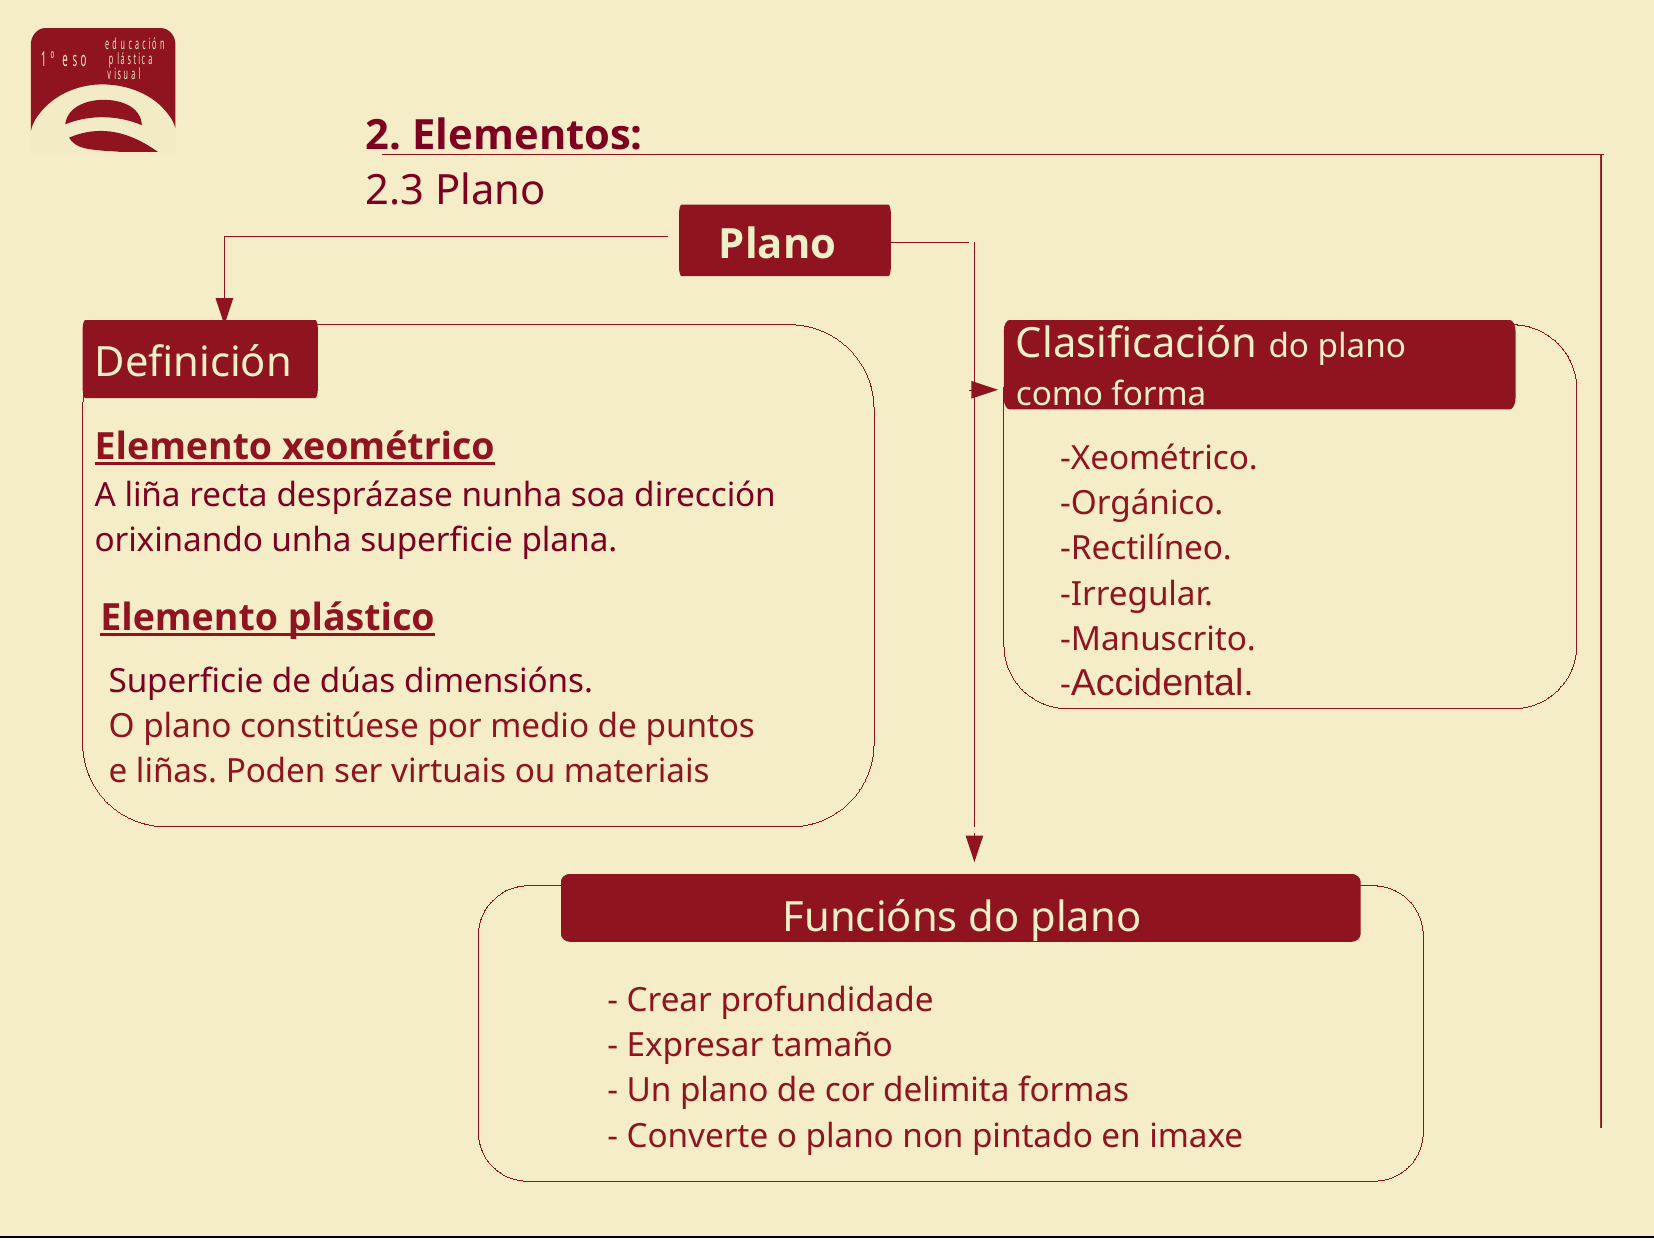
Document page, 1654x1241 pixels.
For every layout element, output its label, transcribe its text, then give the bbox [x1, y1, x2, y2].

text_box -Xeométrico. -Orgánico. -Rectilíneo. -Irregular. -Manuscrito. -Accidental. [1045, 426, 1289, 691]
text_box Clasificación do plano como forma [1015, 318, 1504, 410]
title 2. Elementos: [265, 59, 1571, 134]
text_box Superficie de dúas dimensións. O plano constitúese por medio de puntos e liñas. Poden ser virtuais ou materiais [93, 649, 811, 786]
text_box Elemento xeométrico [94, 419, 579, 470]
text_box - Crear profundidade - Expresar tamaño - Un plano de cor delimita formas - Converte o plano non pintado en imaxe [555, 968, 1400, 1174]
text_box Definición [94, 330, 308, 390]
title A liña recta desprázase nunha soa dirección orixinando unha superficie plana. [94, 475, 845, 557]
text_box Elemento plástico [100, 590, 579, 642]
title 2.3 Plano [265, 158, 827, 219]
subtitle [59, 266, 1548, 1086]
text_box Plano [718, 215, 884, 269]
text_box Funcións do plano [554, 890, 1371, 941]
picture [0, 0, 1654, 1241]
